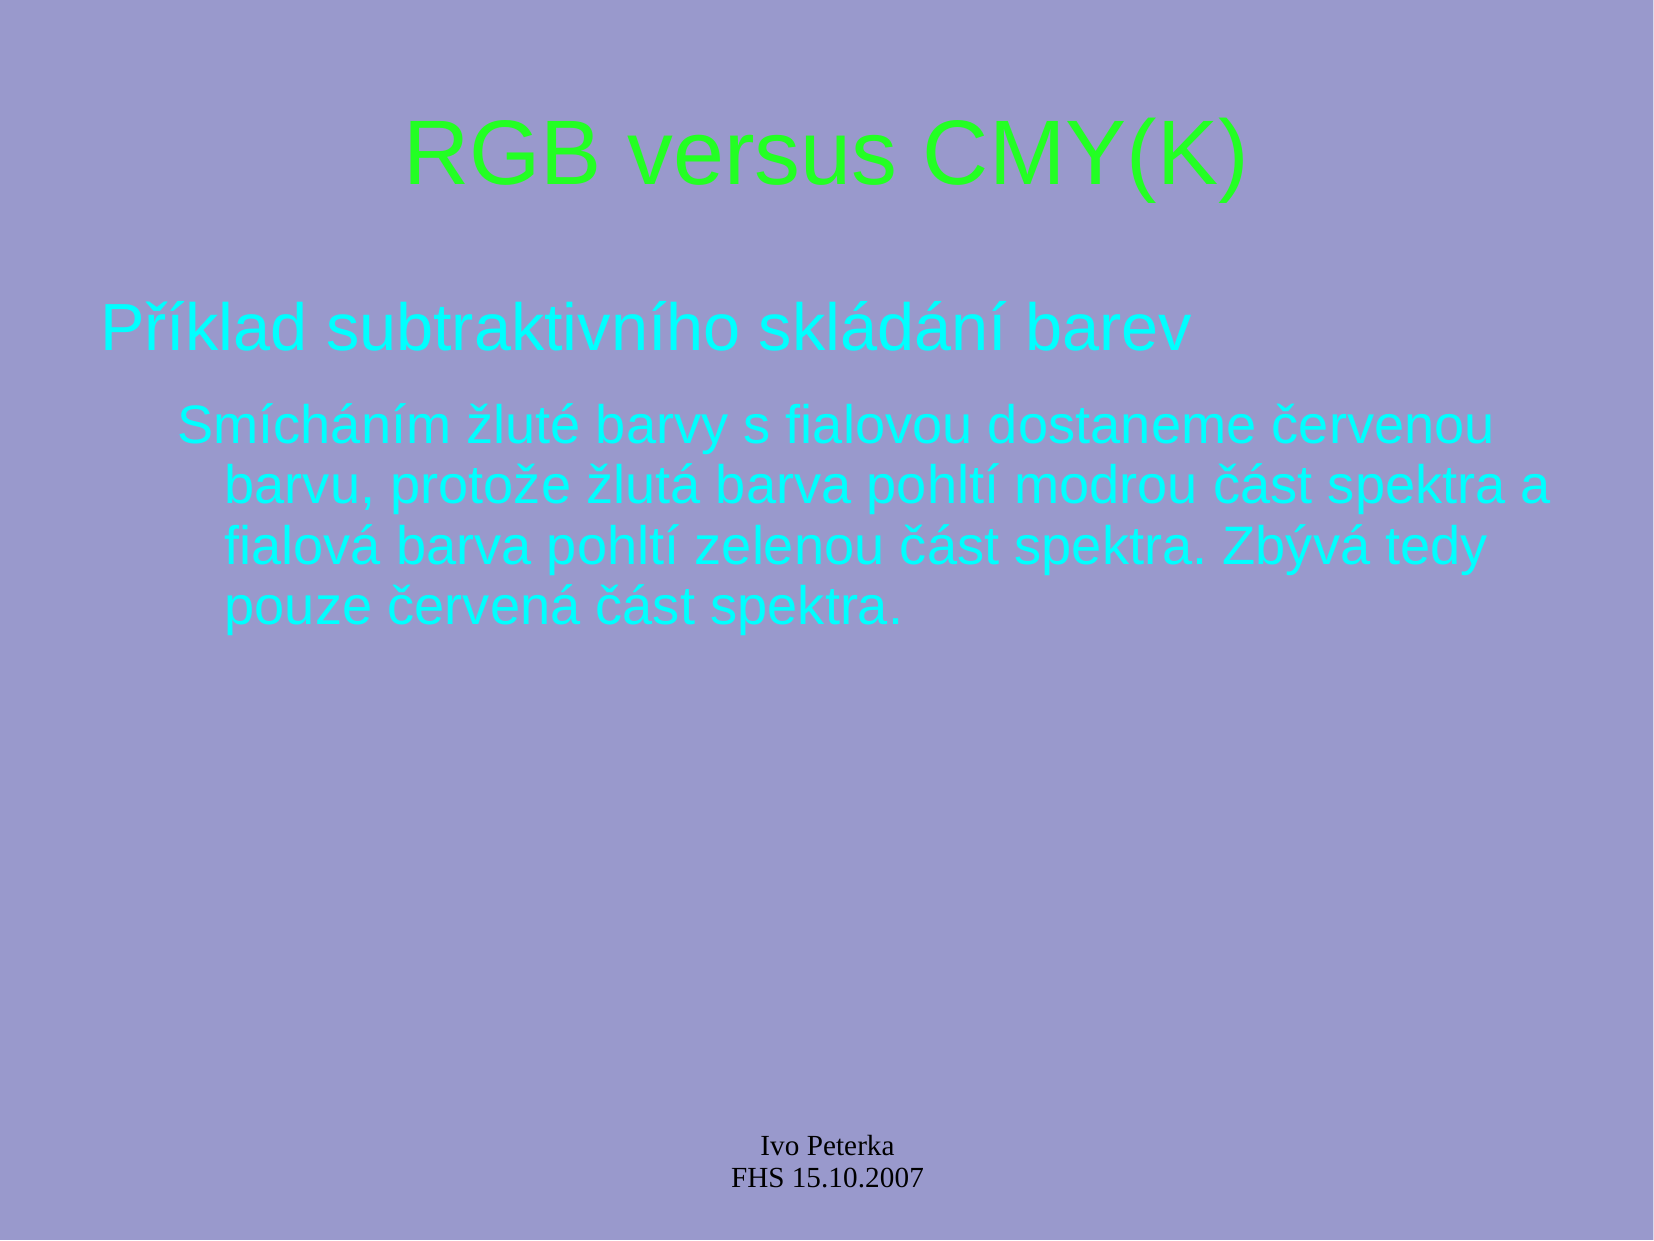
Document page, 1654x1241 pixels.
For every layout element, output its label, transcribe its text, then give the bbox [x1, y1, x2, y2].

list Příklad subtraktivního skládání barev Smícháním žluté barvy s fialovou dostaneme červenou barvu, protože žlutá barva pohltí modrou část spektra a fialová barva pohltí zelenou část spektra. Zbývá tedy pouze červená část spektra. [82, 290, 1571, 1094]
title RGB versus CMY(K) [82, 56, 1571, 250]
